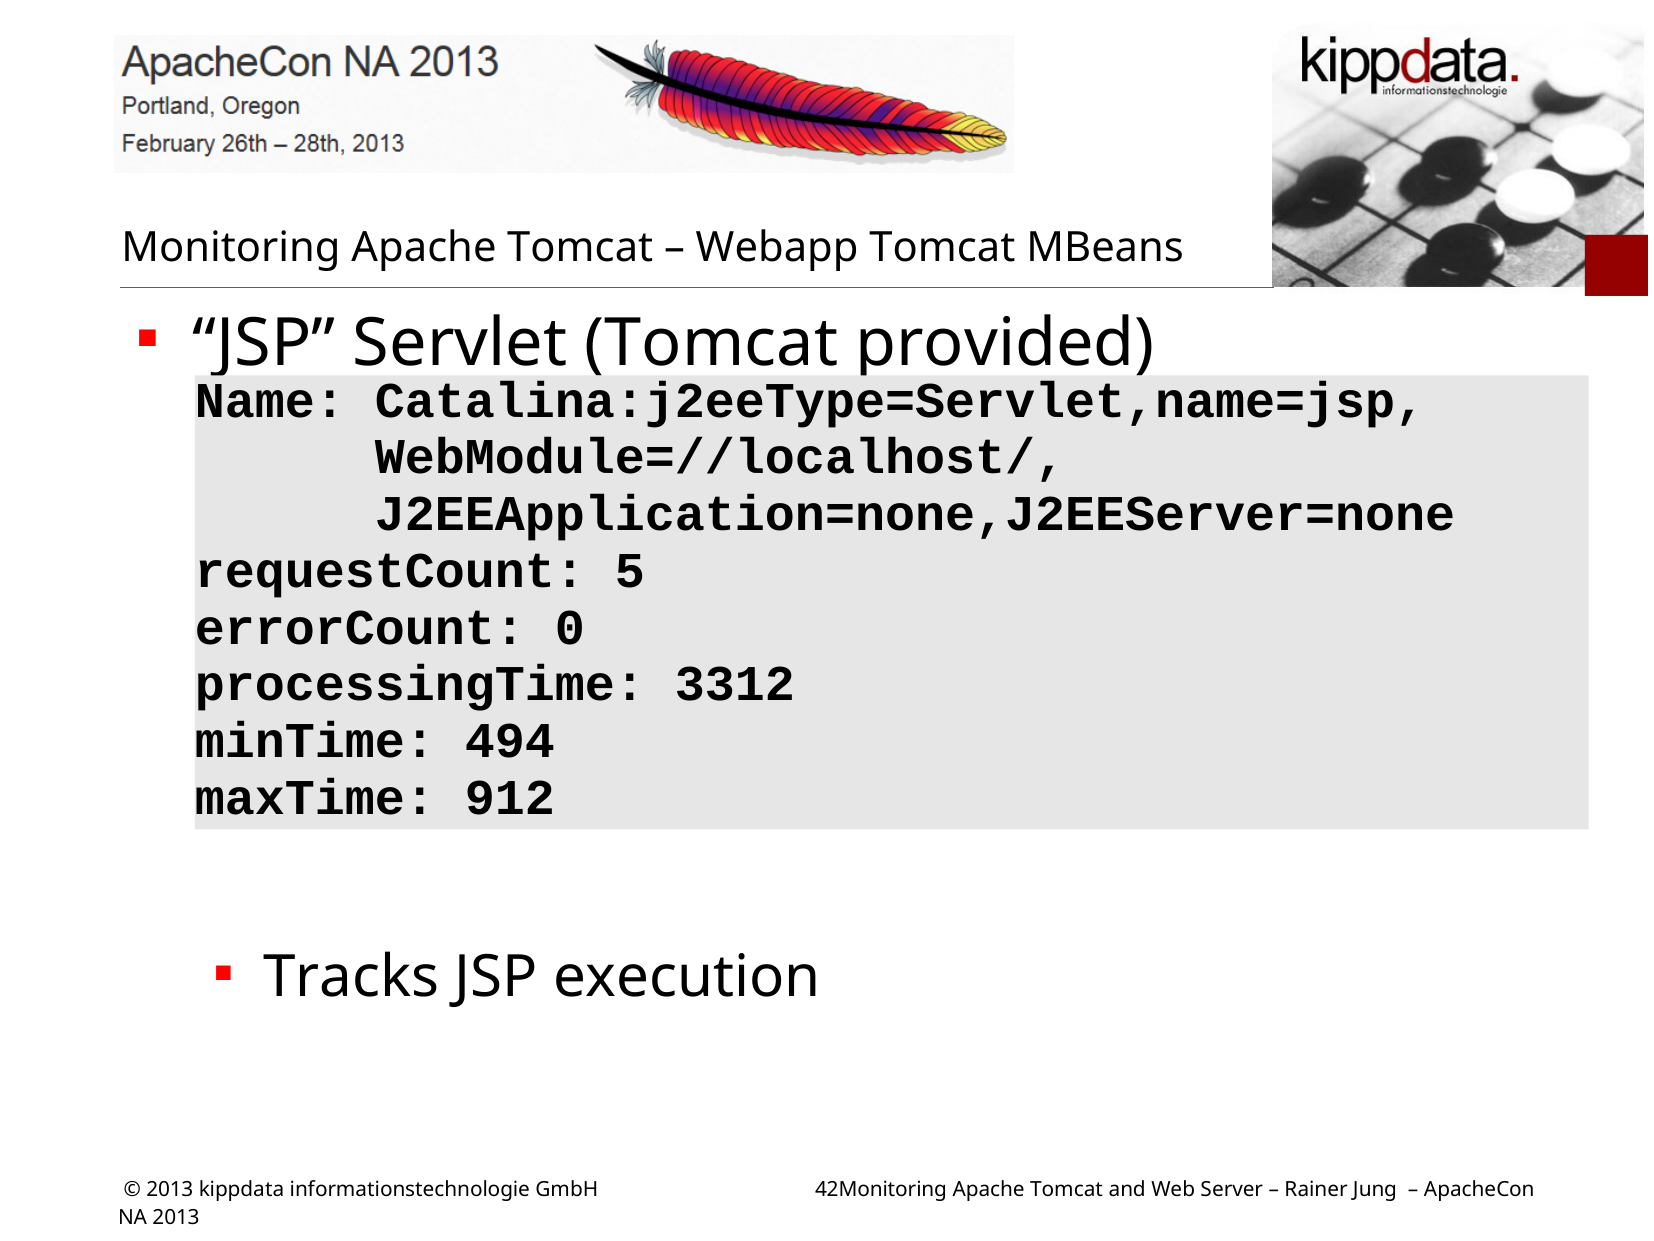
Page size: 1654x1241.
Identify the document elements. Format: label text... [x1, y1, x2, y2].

picture [1272, 5, 1648, 302]
picture [114, 35, 1014, 173]
title Monitoring Apache Tomcat – Webapp Tomcat MBeans [121, 204, 1242, 286]
list “JSP” Servlet (Tomcat provided) Tracks JSP execution [121, 293, 1534, 1156]
list Name: Catalina:j2eeType=Servlet,name=jsp, WebModule=//localhost/, J2EEApplication=none,J2EEServer=none requestCount: 5 errorCount: 0 processingTime: 3312 minTime: 494 maxTime: 912 [194, 375, 1589, 830]
